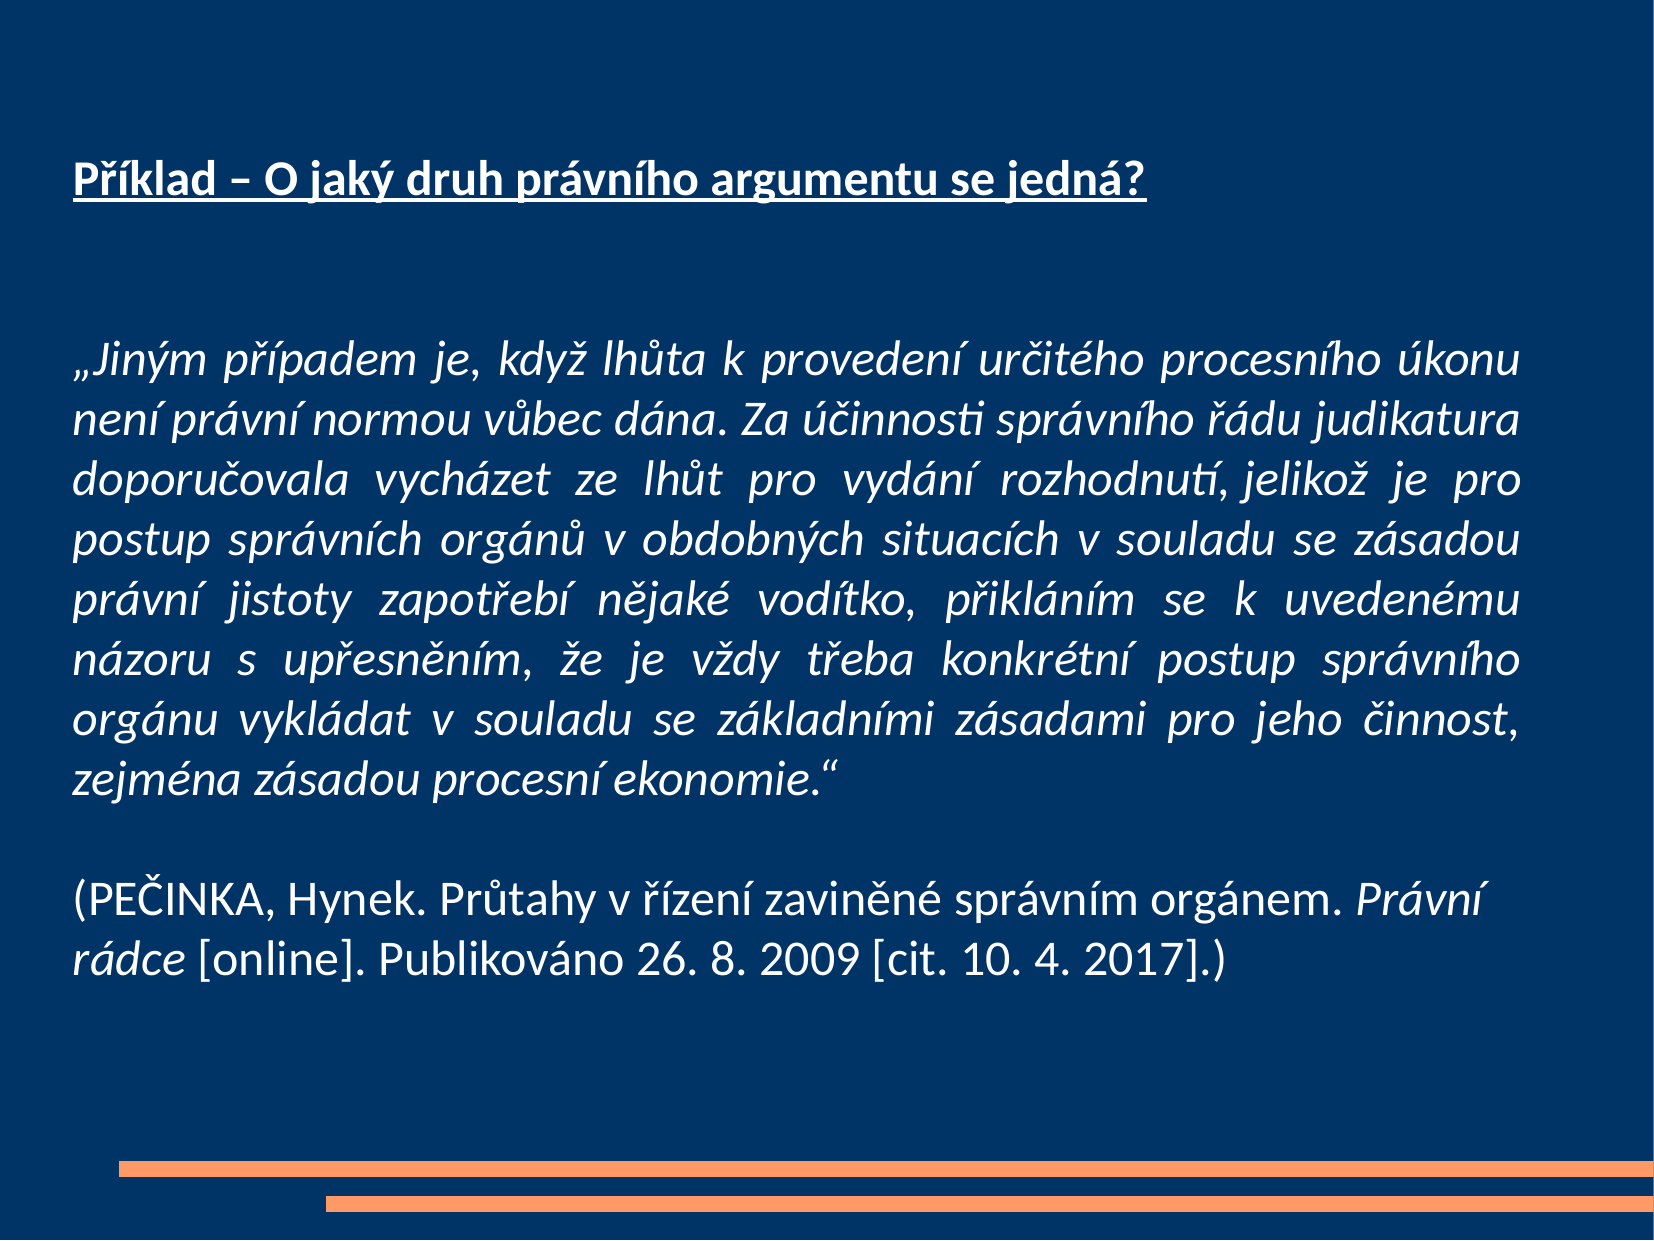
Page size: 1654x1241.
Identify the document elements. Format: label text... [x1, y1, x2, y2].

text_box Příklad – O jaký druh právního argumentu se jedná? „Jiným případem je, když lhůta k provedení určitého procesního úkonu není právní normou vůbec dána. Za účinnosti správního řádu judikatura doporučovala vycházet ze lhůt pro vydání rozhodnutí, jelikož je pro postup správních orgánů v obdobných situacích v souladu se zásadou právní jistoty zapotřebí nějaké vodítko, přikláním se k uvedenému názoru s upřesněním, že je vždy třeba konkrétní postup správního orgánu vykládat v souladu se základními zásadami pro jeho činnost, zejména zásadou procesní ekonomie.“ (PEČINKA, Hynek. Průtahy v řízení zaviněné správním orgánem. Právní rádce [online]. Publikováno 26. 8. 2009 [cit. 10. 4. 2017].) [58, 137, 1538, 1038]
